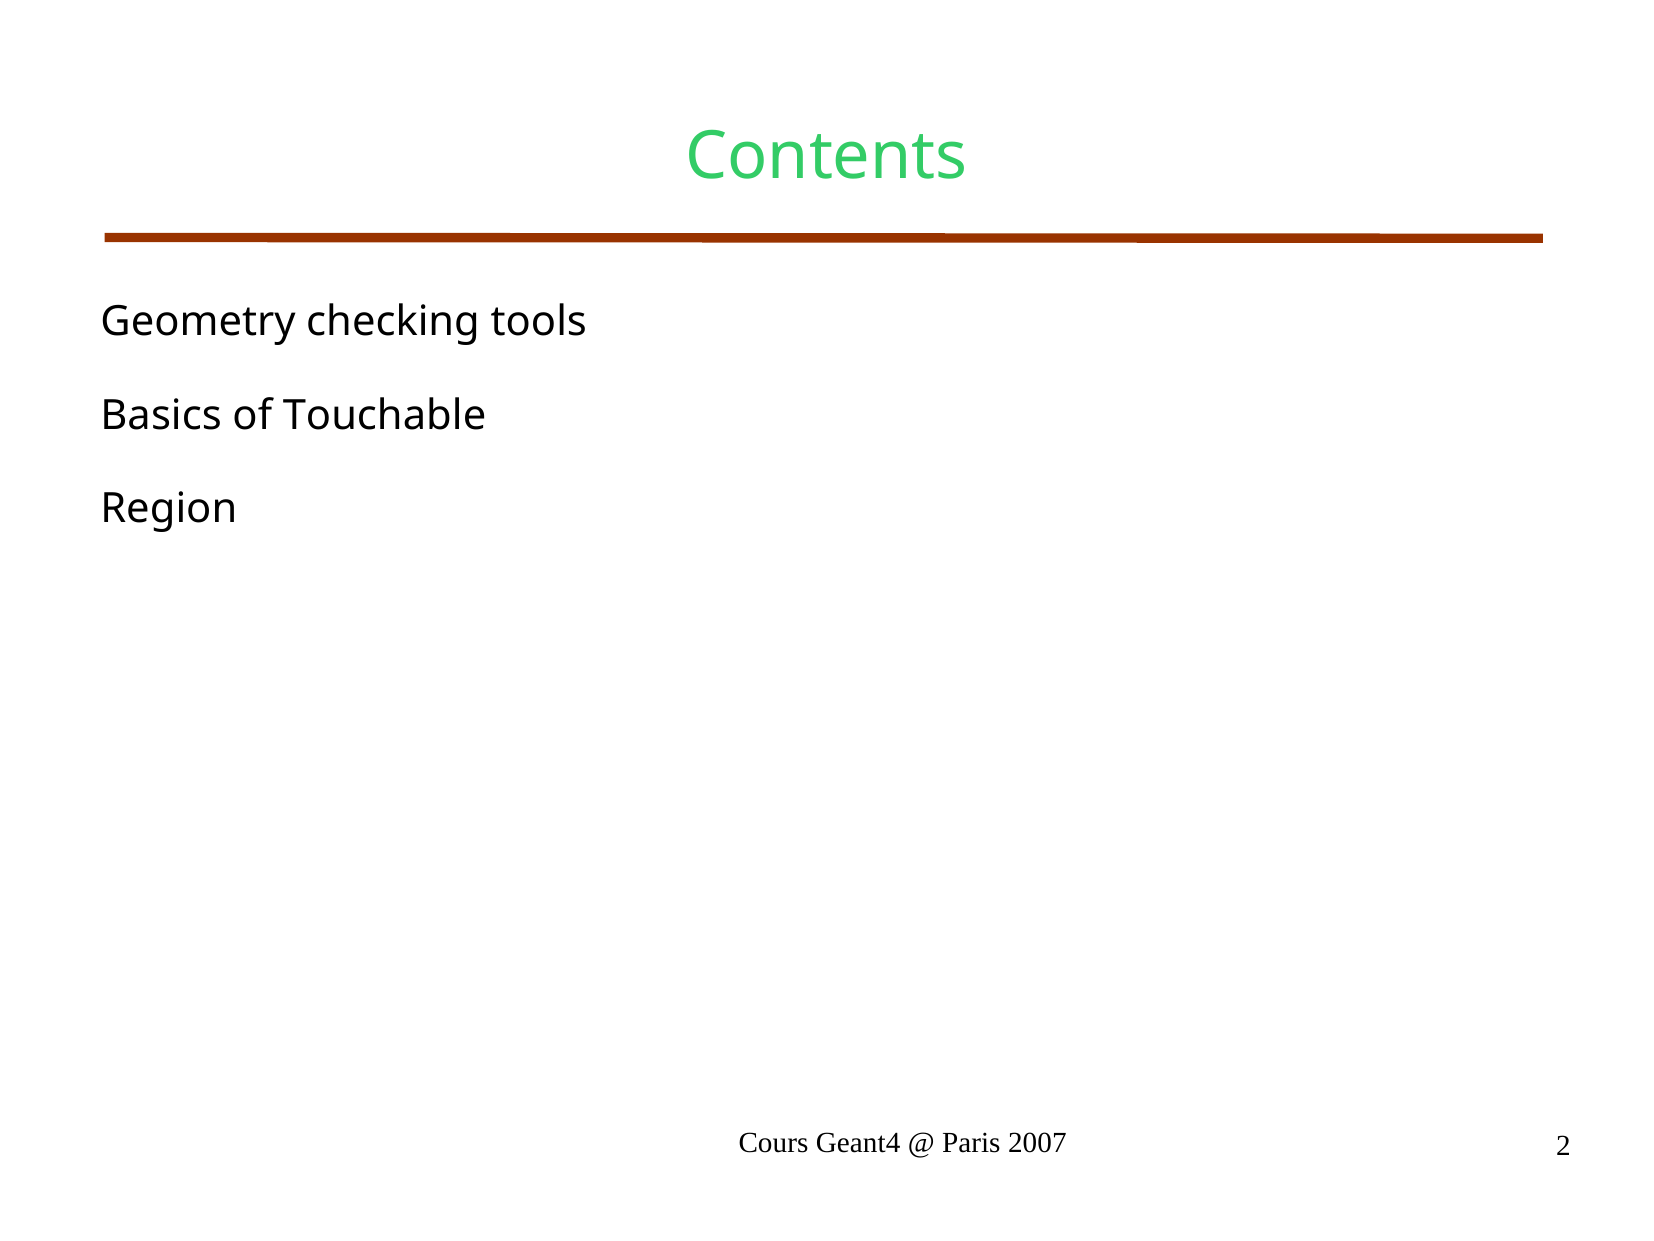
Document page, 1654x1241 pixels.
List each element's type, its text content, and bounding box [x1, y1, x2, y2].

title Contents [82, 49, 1571, 257]
list Geometry checking tools Basics of Touchable Region [82, 290, 1571, 1109]
